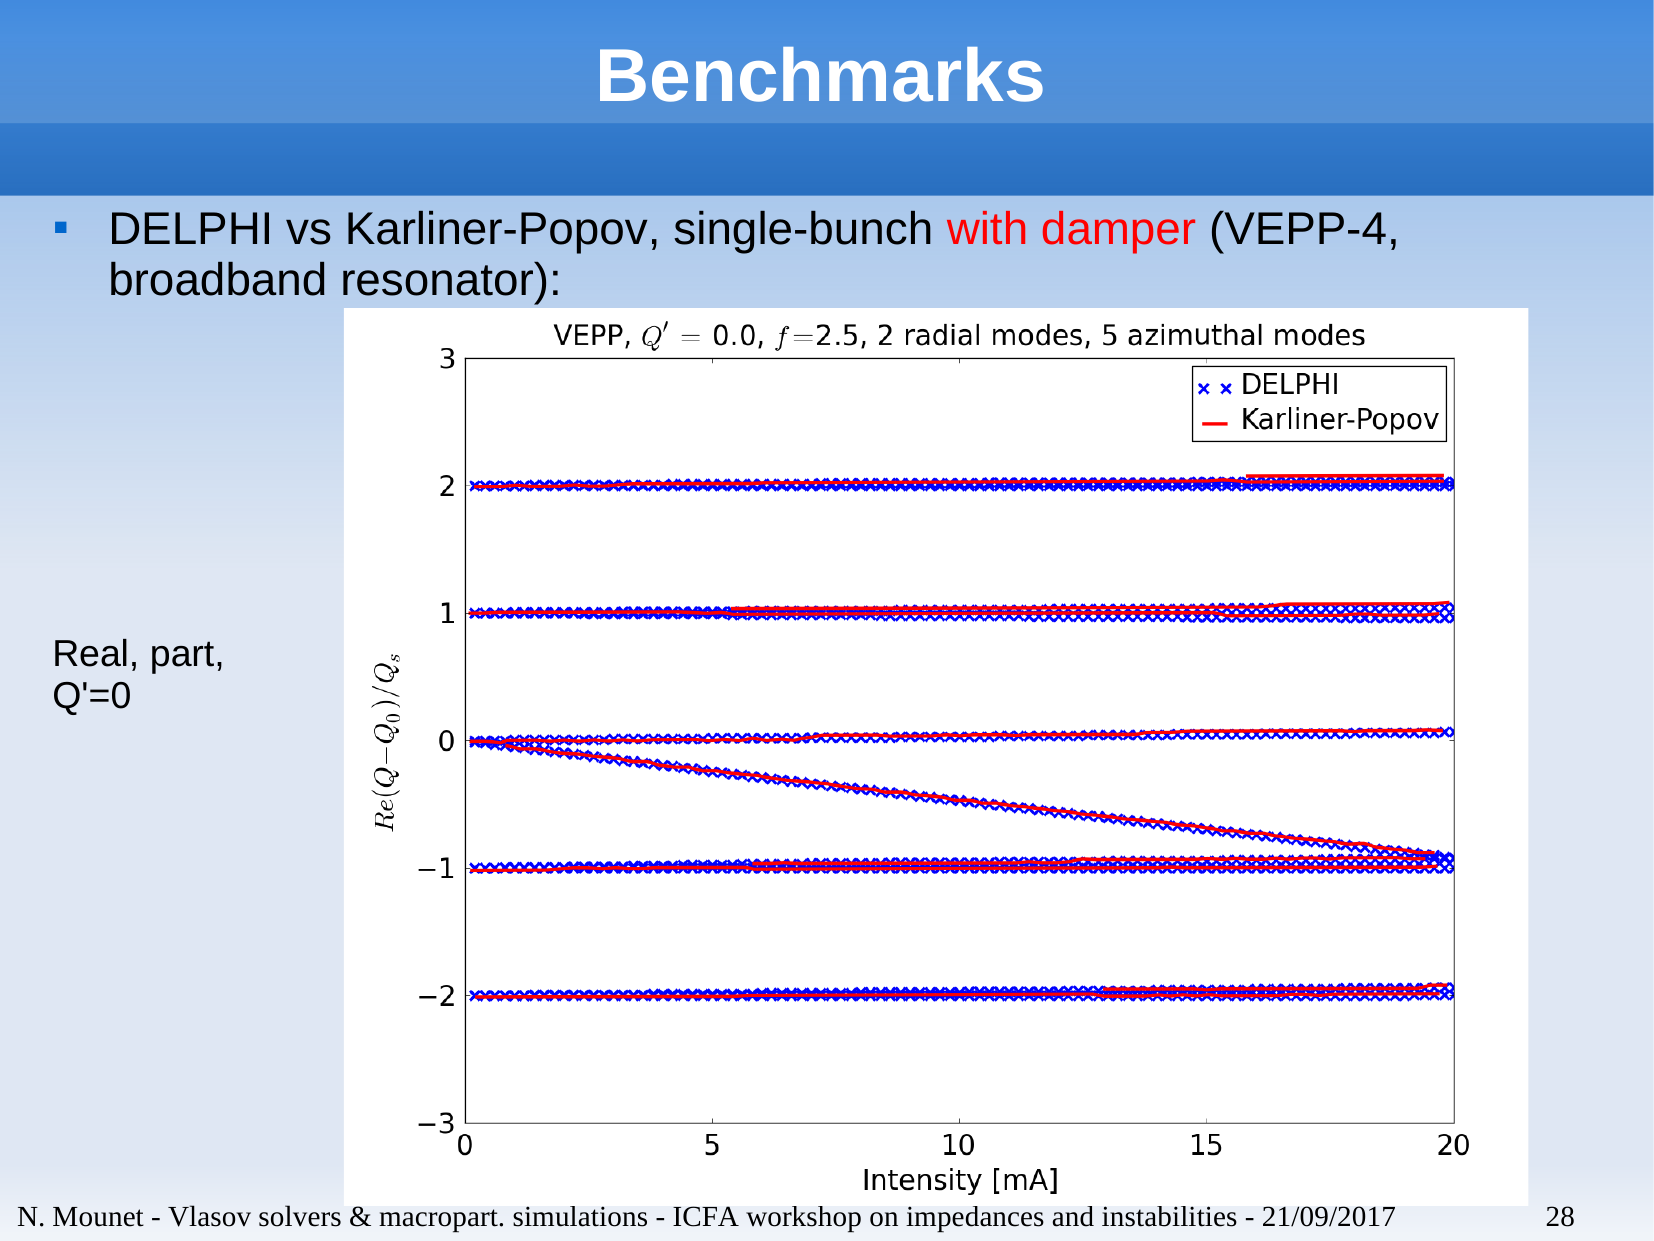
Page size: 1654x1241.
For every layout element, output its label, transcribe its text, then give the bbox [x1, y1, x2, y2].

text_box Real, part, Q'=0 [37, 625, 252, 724]
list DELPHI vs Karliner-Popov, single-bunch with damper (VEPP-4, broadband resonator): [37, 203, 1613, 1051]
picture [0, 0, 1654, 1241]
title Benchmarks [76, 1, 1565, 151]
